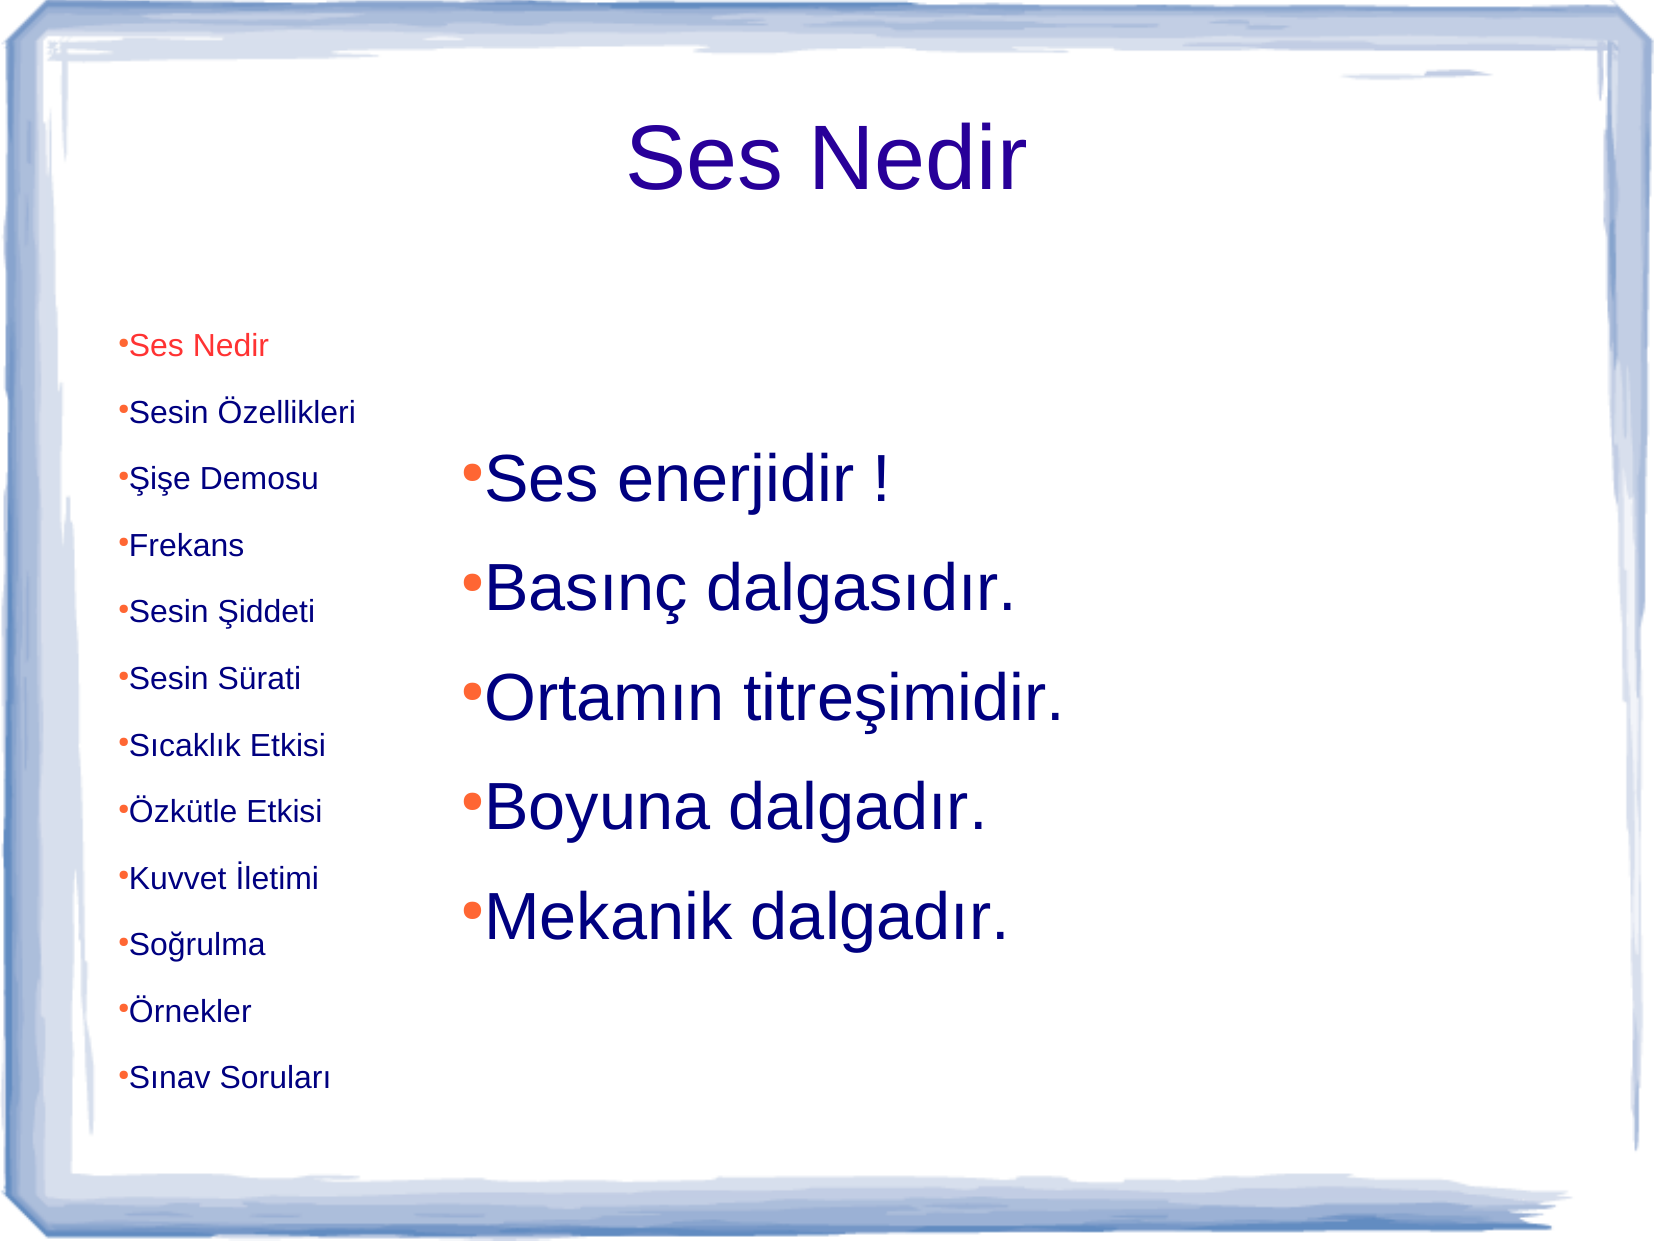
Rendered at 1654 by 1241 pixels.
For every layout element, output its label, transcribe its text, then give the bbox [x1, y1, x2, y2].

title Ses Nedir [82, 49, 1571, 257]
list Ses Nedir Sesin Özellikleri Şişe Demosu Frekans Sesin Şiddeti Sesin Sürati Sıcaklık Etkisi Özkütle Etkisi Kuvvet İletimi Soğrulma Örnekler Sınav Soruları [118, 324, 438, 1097]
list Ses enerjidir ! Basınç dalgasıdır. Ortamın titreşimidir. Boyuna dalgadır. Mekanik dalgadır. [460, 324, 1572, 1004]
